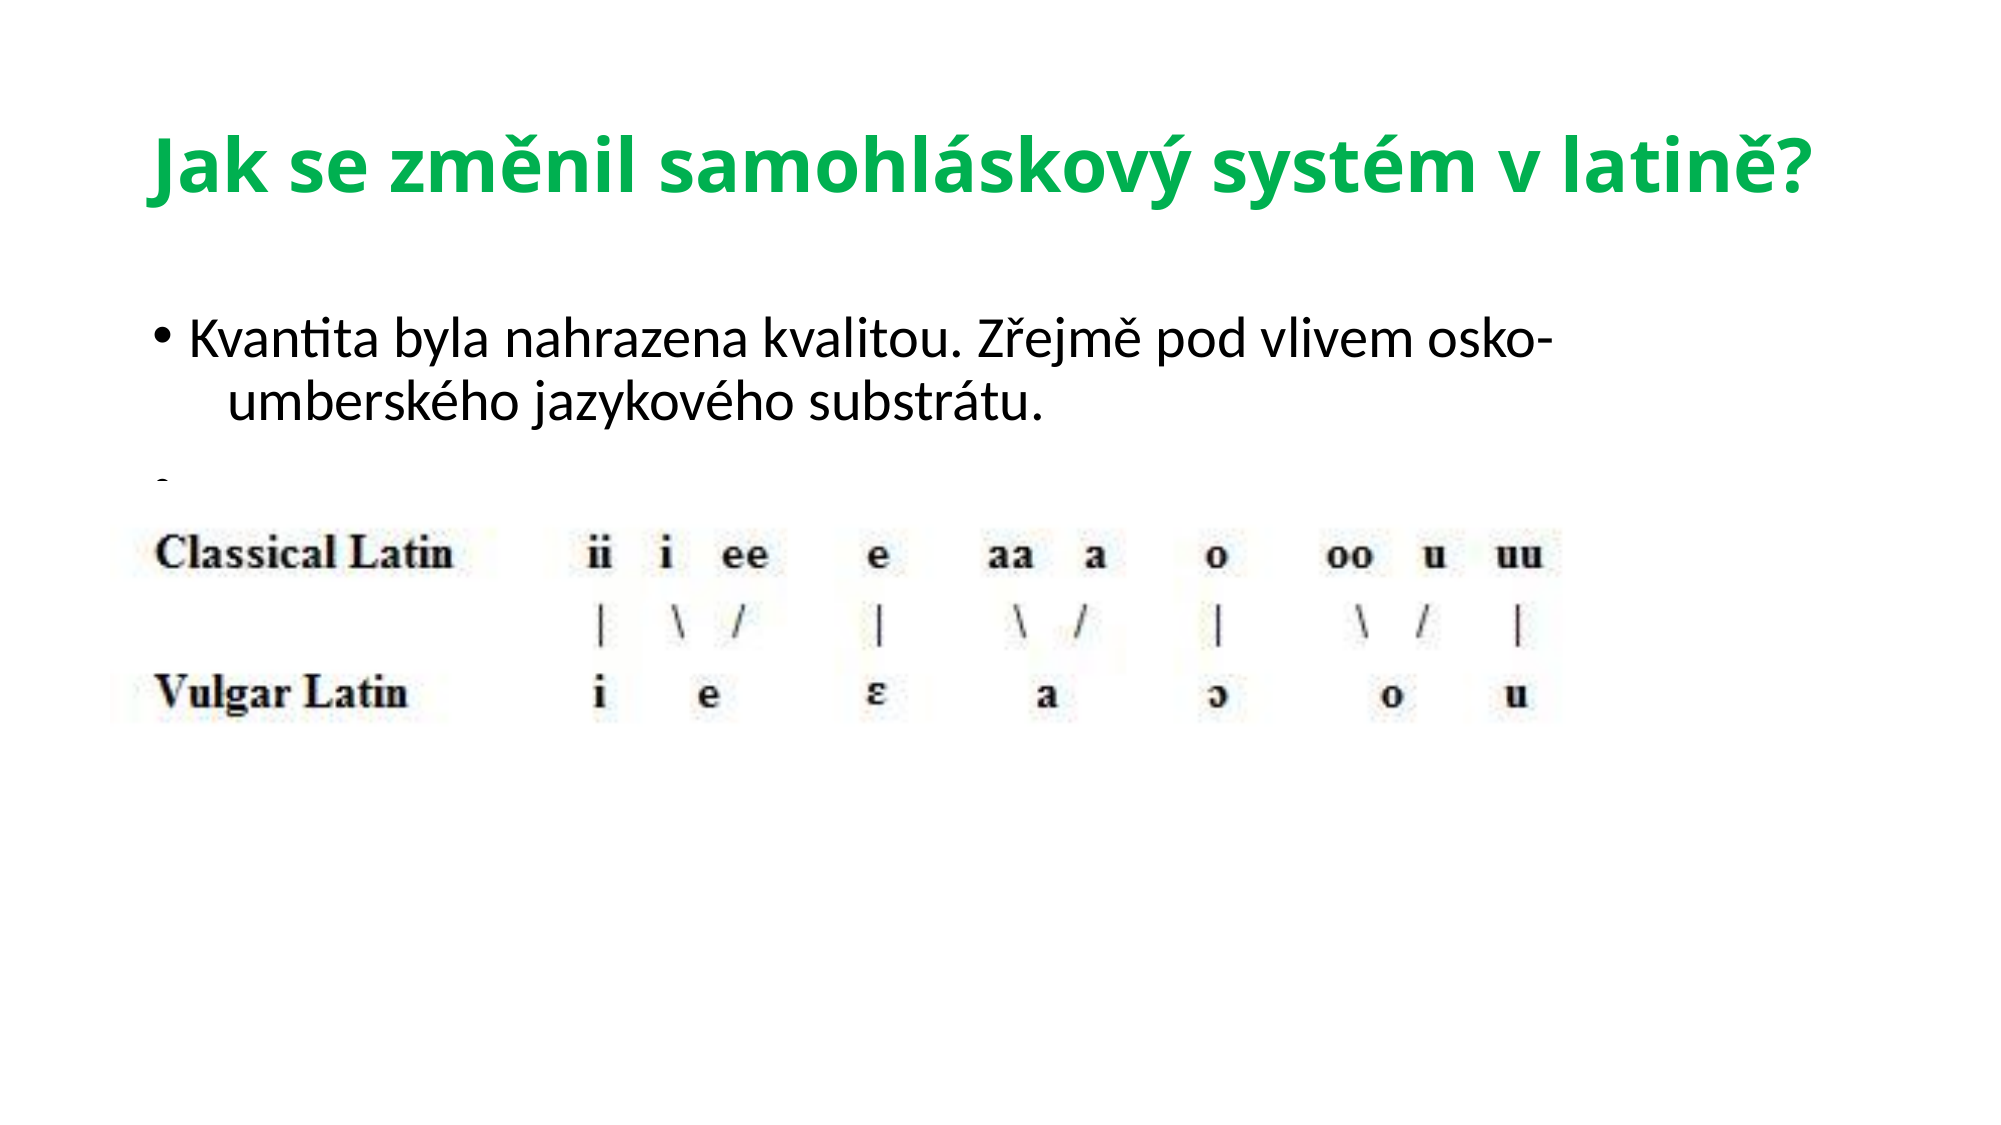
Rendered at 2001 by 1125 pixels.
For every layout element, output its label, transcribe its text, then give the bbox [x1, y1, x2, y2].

list Kvantita byla nahrazena kvalitou. Zřejmě pod vlivem osko-umberského jazykového substrátu. [137, 299, 1863, 1014]
picture [110, 481, 1608, 766]
title Jak se změnil samohláskový systém v latině? [137, 59, 1863, 278]
